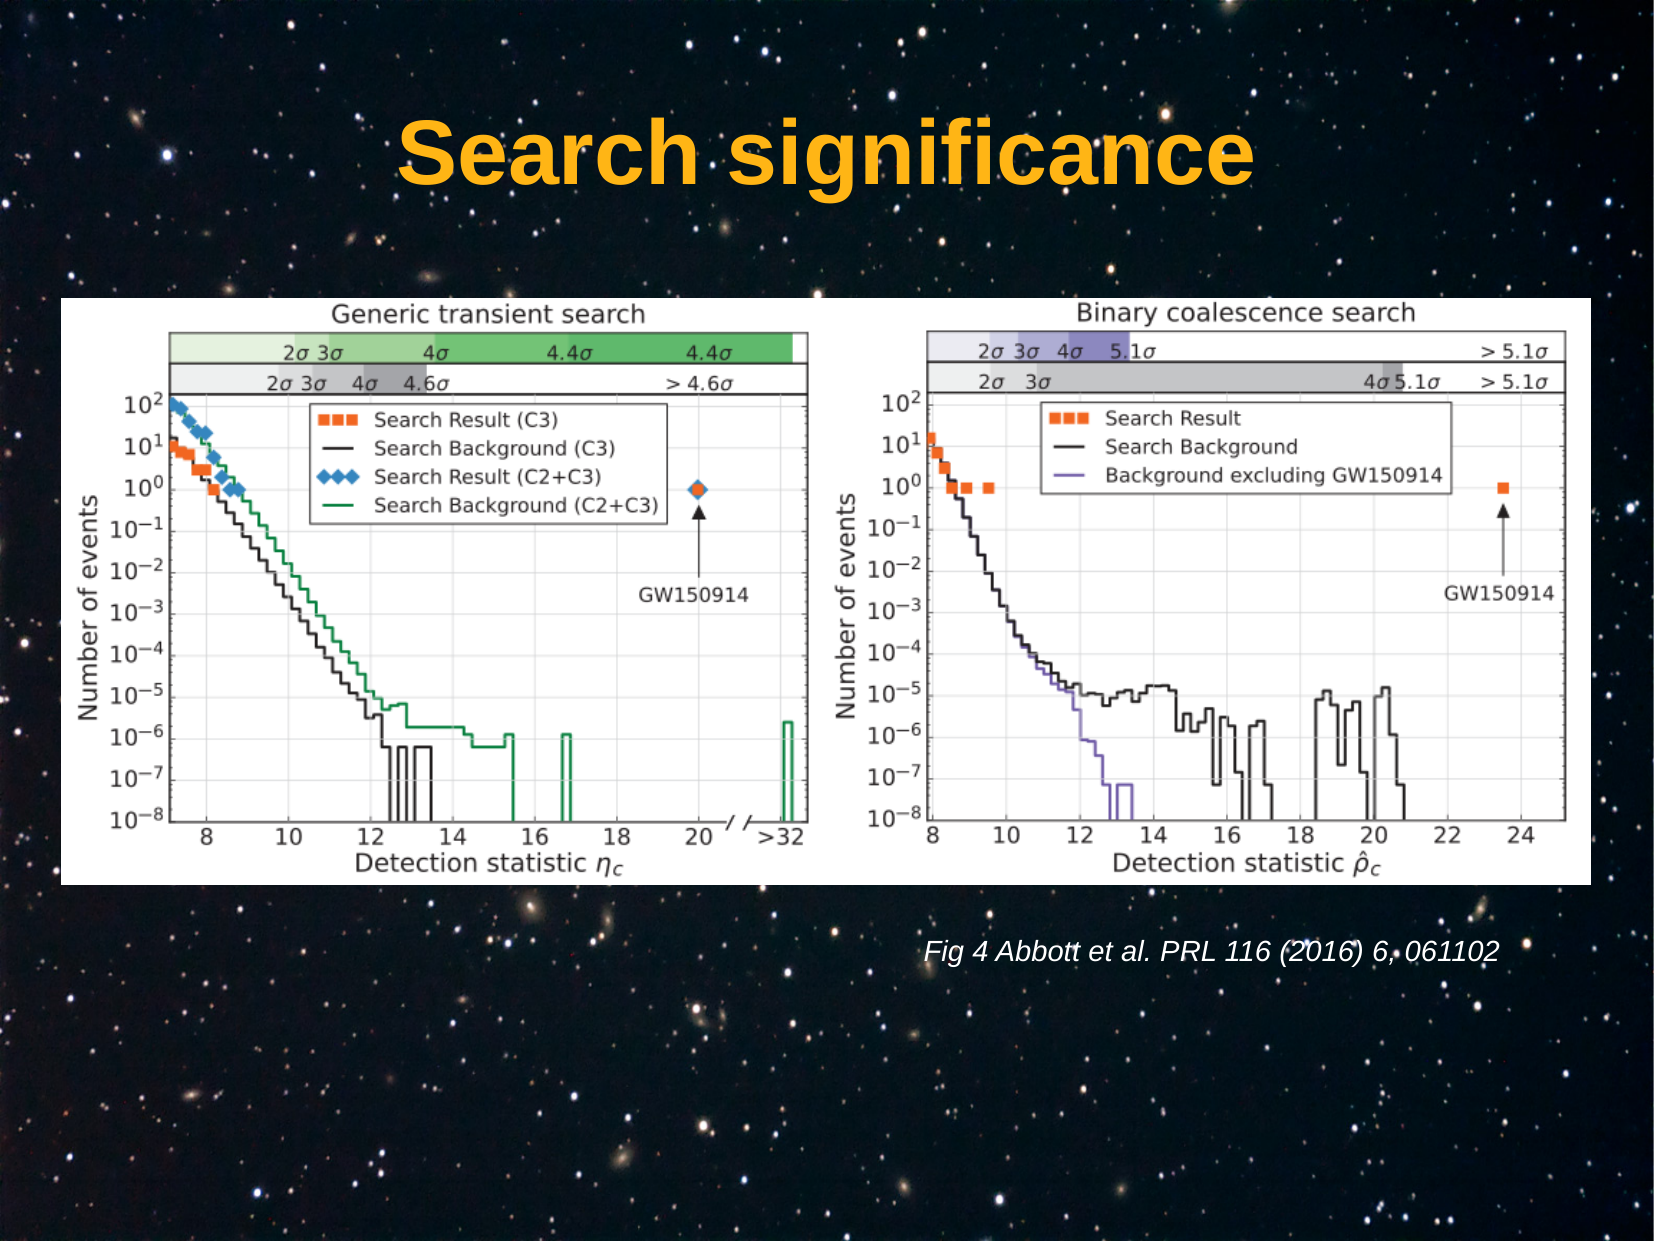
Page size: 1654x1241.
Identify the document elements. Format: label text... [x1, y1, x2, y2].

title Search significance [82, 49, 1571, 257]
text_box Fig 4 Abbott et al. PRL 116 (2016) 6, 061102 [908, 927, 1621, 976]
picture [0, 0, 1654, 1241]
